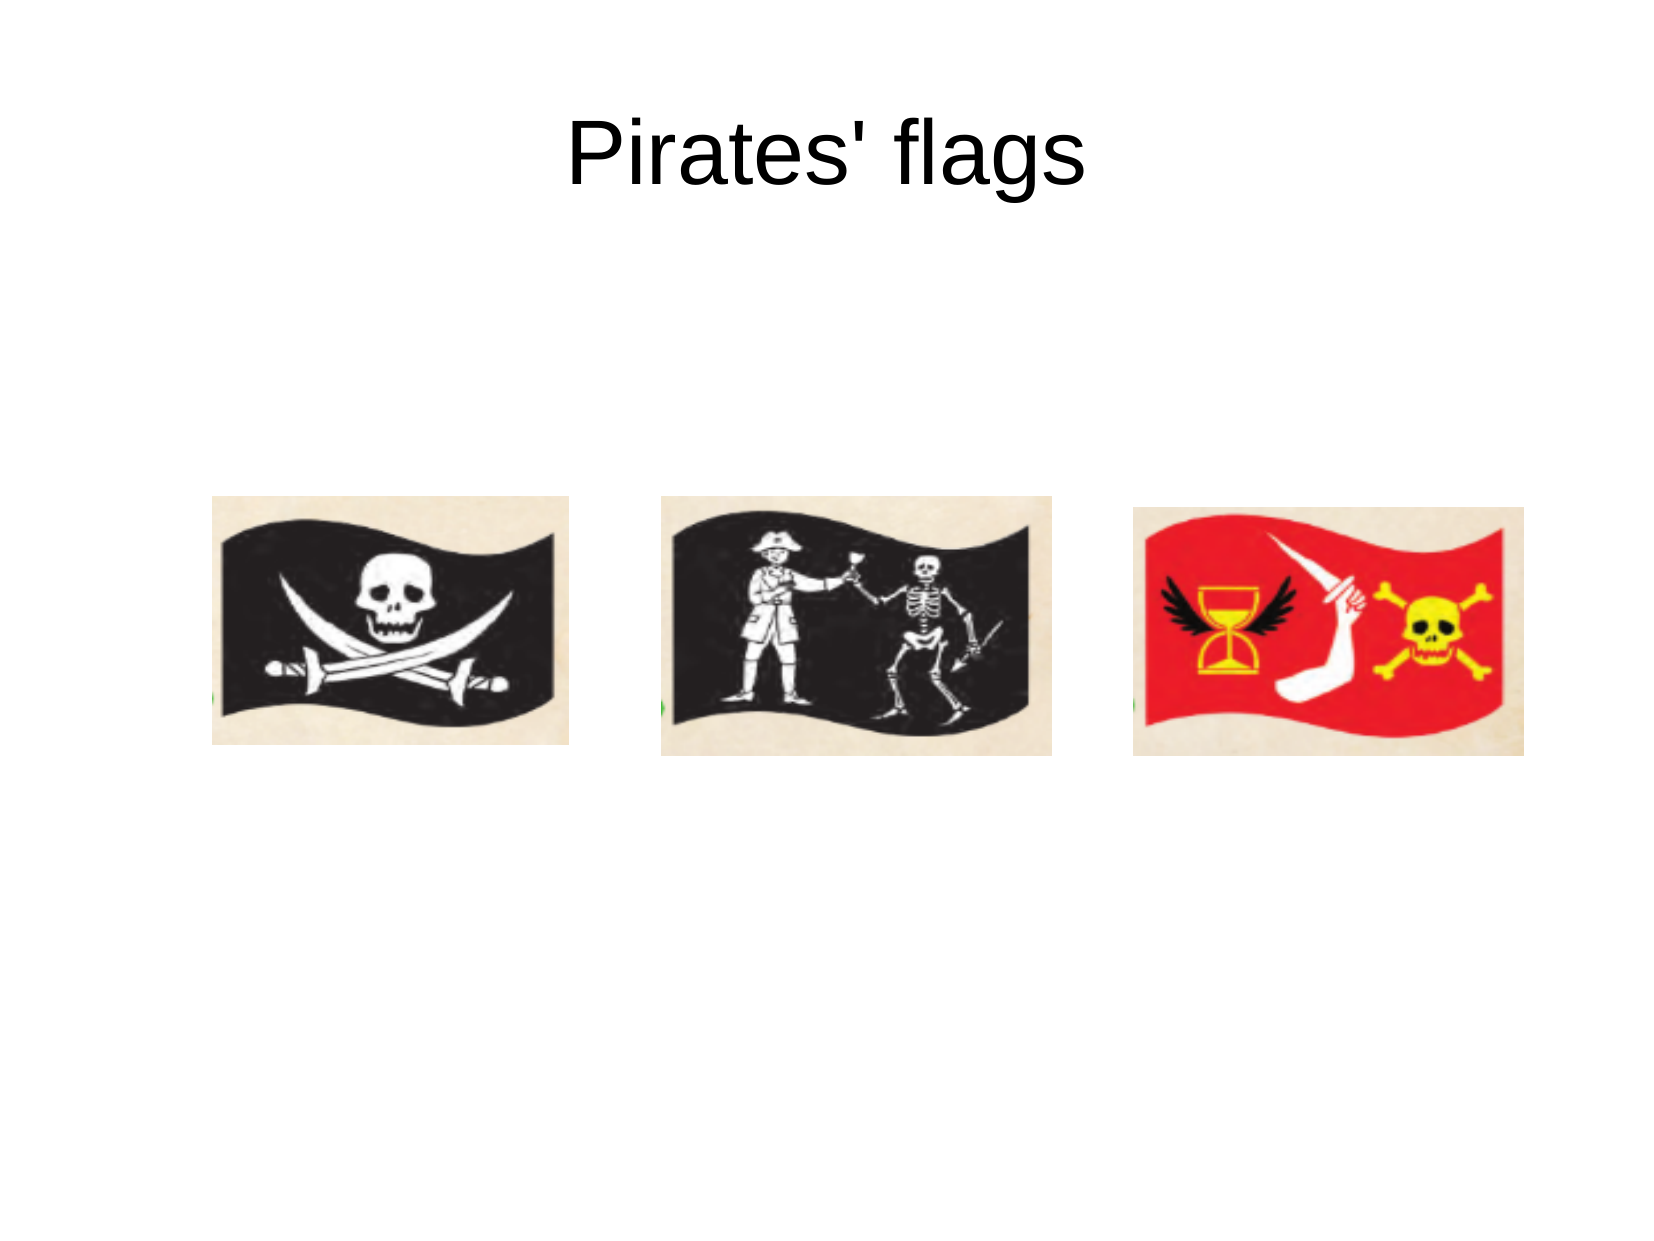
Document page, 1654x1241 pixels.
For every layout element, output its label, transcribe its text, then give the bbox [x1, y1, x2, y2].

picture [661, 496, 1052, 756]
picture [1133, 507, 1524, 756]
title Pirates' flags [82, 49, 1571, 257]
picture [212, 496, 569, 745]
